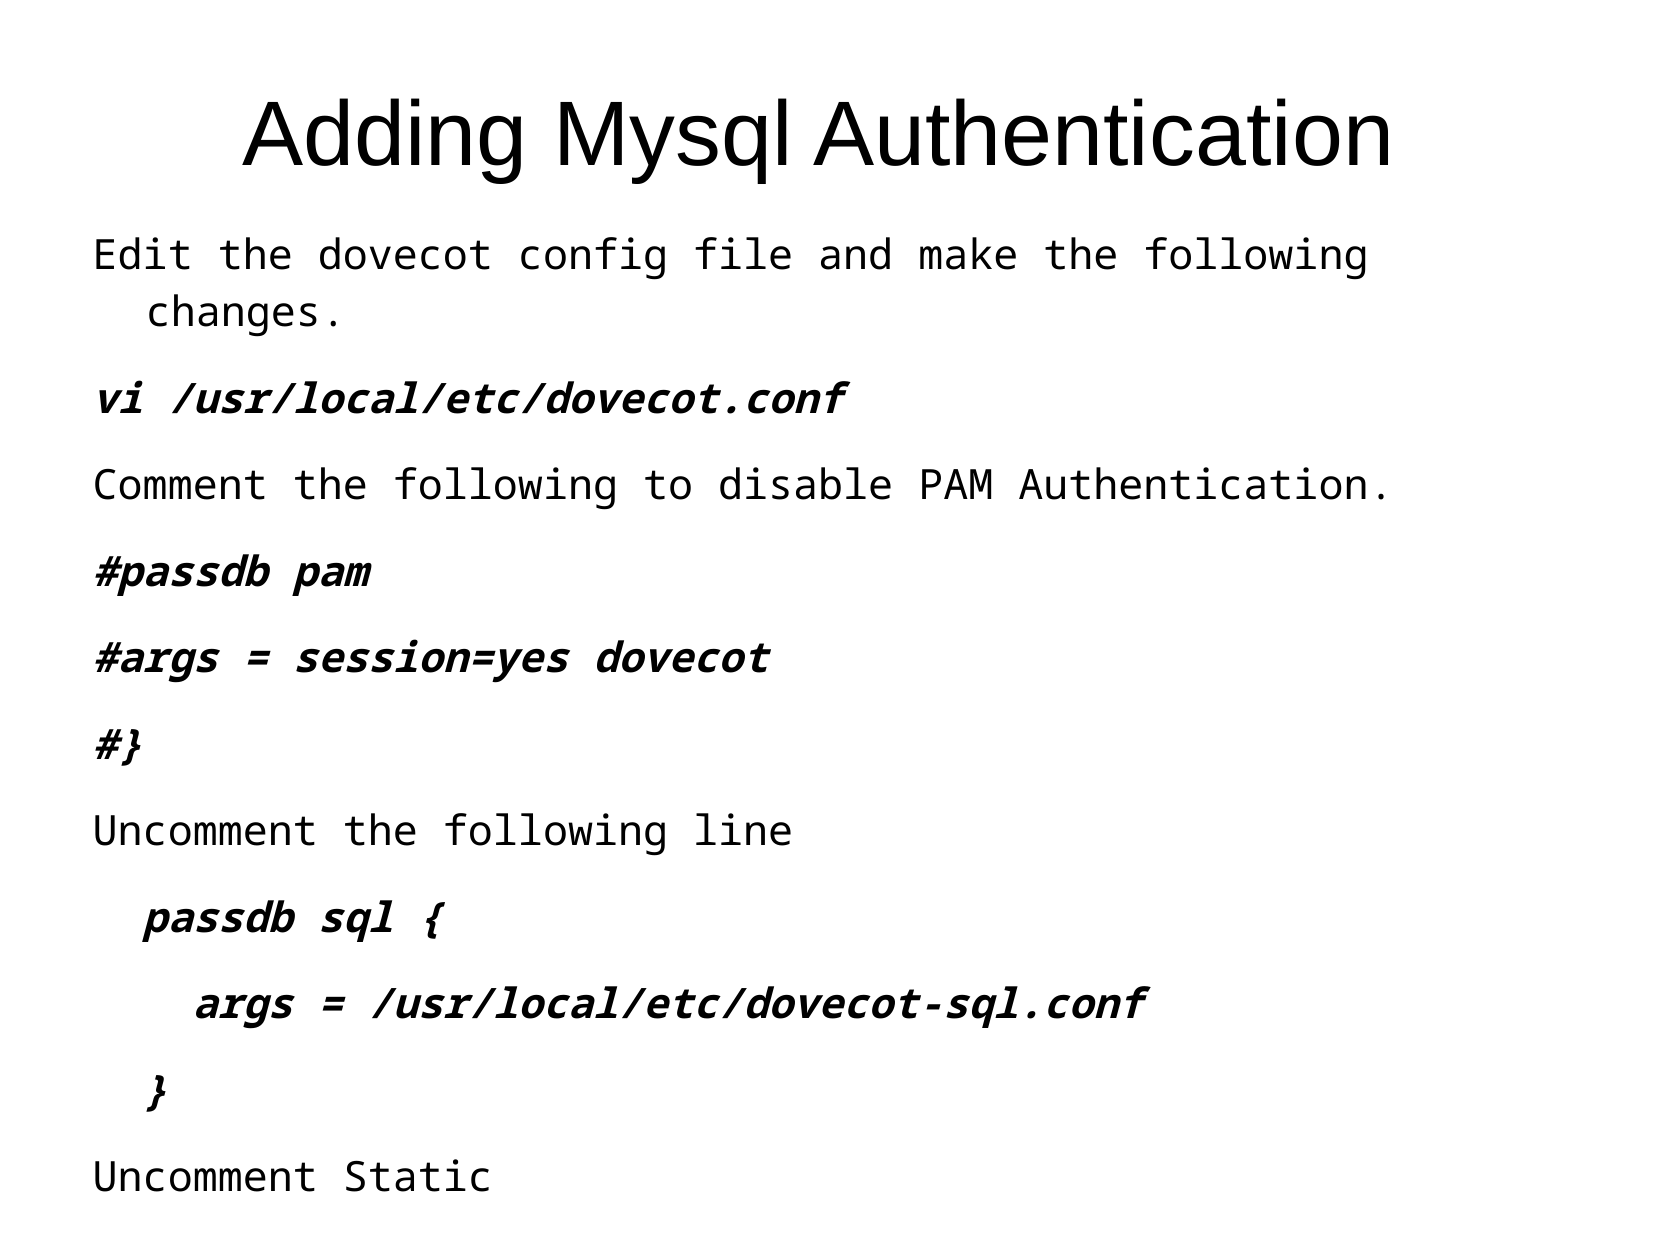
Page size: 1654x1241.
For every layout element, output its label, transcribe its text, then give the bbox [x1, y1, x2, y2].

list Edit the dovecot config file and make the following changes. vi /usr/local/etc/dovecot.conf Comment the following to disable PAM Authentication. #passdb pam #args = session=yes dovecot #} Uncomment the following line passdb sql { args = /usr/local/etc/dovecot-sql.conf } Uncomment Static userdb static { args = uid=1001 gid=1001 home=/var/mail/%n [75, 225, 1564, 1201]
title Adding Mysql Authentication [75, 37, 1564, 225]
